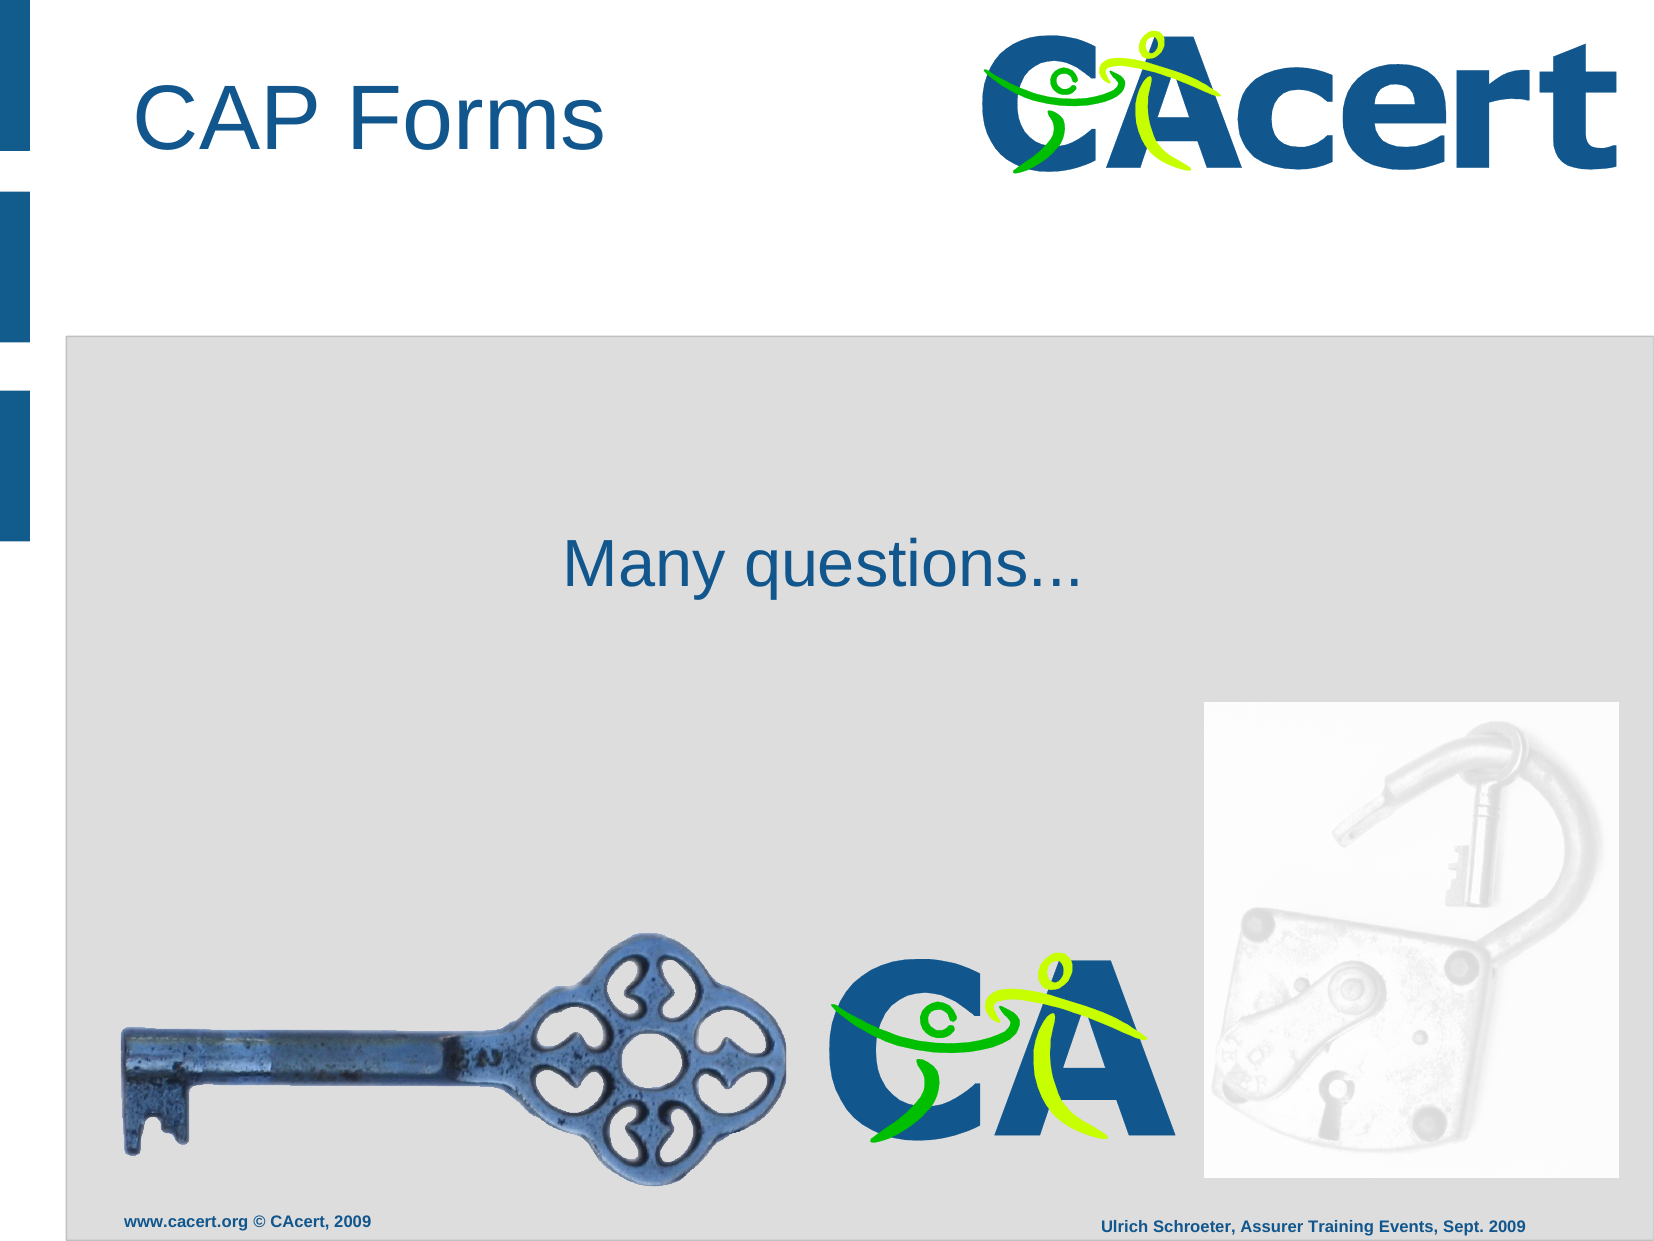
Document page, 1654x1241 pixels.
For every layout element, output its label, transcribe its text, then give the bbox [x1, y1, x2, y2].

picture [106, 915, 800, 1203]
title Many questions... [118, 442, 1530, 601]
picture [1204, 702, 1619, 1178]
picture [826, 950, 1177, 1145]
text_box CAP Forms [118, 59, 846, 285]
